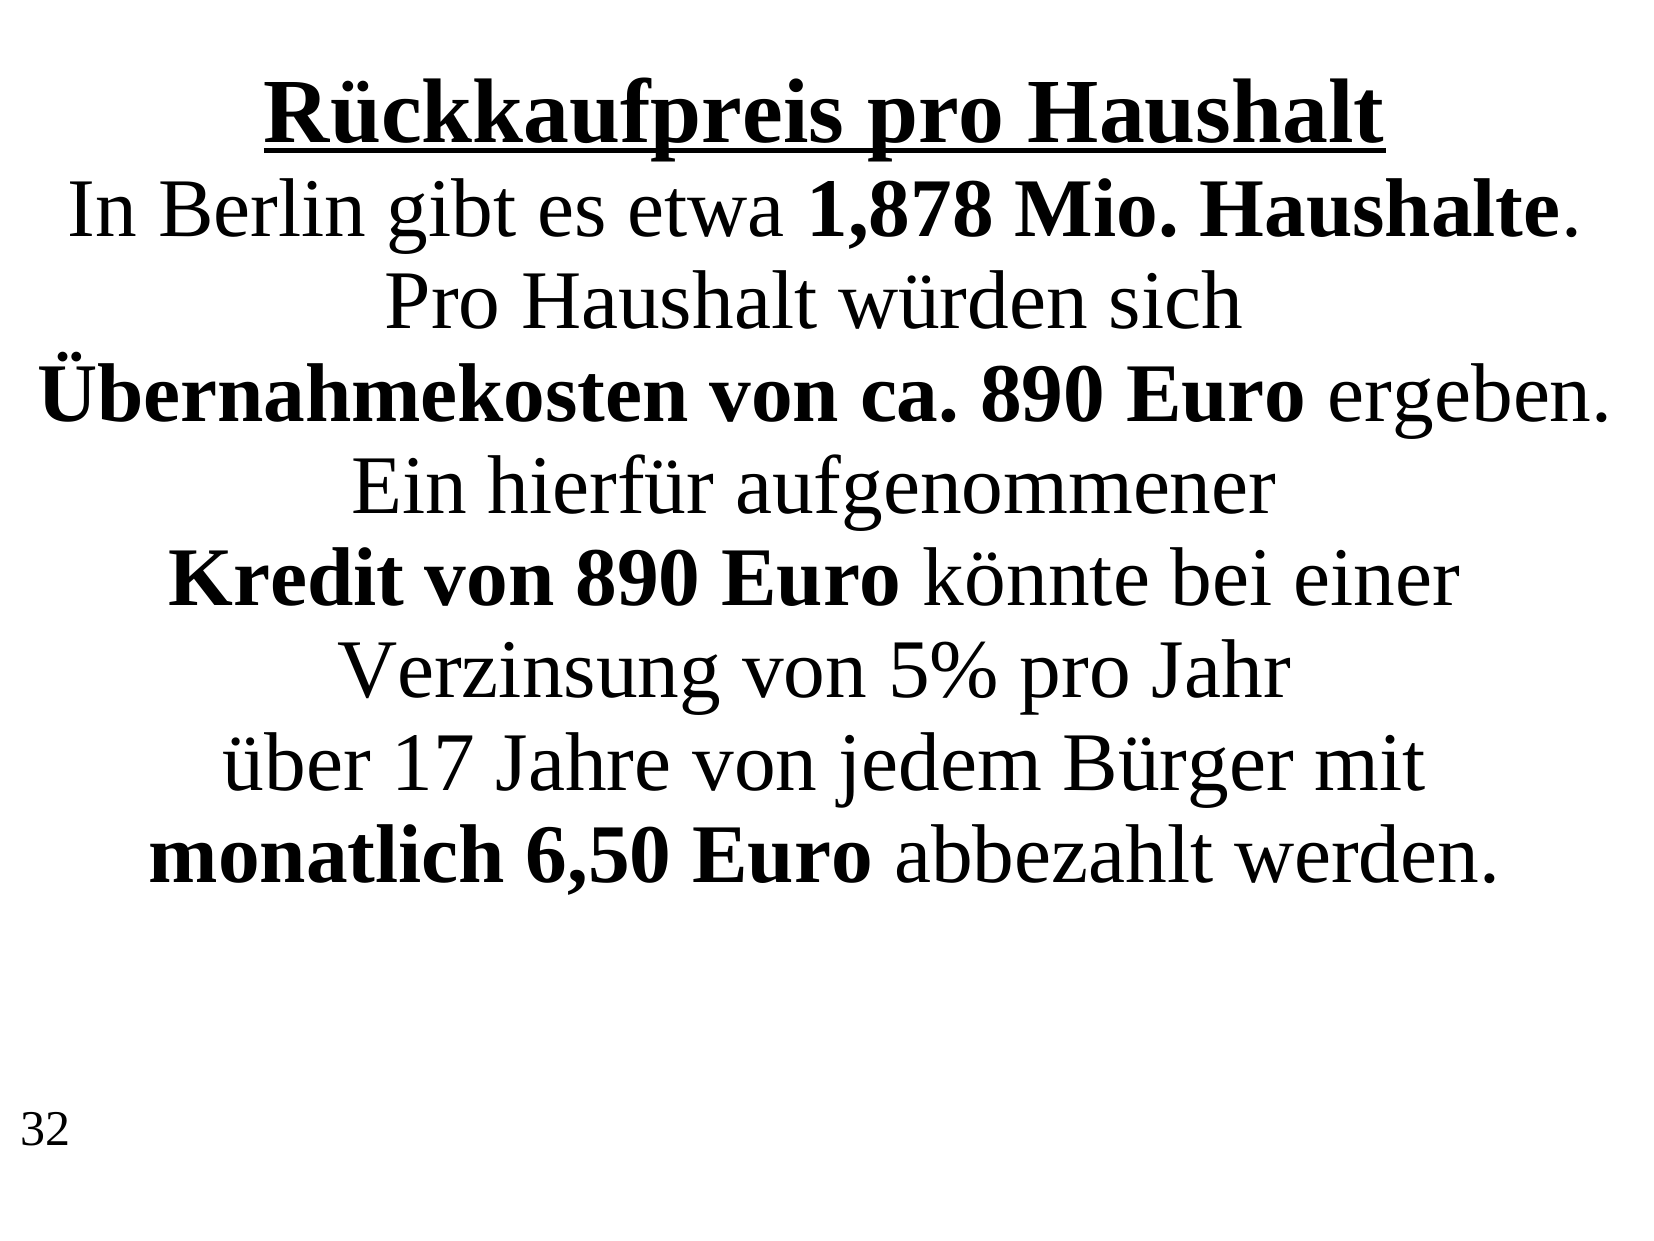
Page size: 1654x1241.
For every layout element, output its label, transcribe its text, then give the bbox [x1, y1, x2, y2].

text_box <Foliennummer> [20, 1100, 372, 1162]
text_box Rückkaufpreis pro Haushalt In Berlin gibt es etwa 1,878 Mio. Haushalte. Pro Haushalt würden sich Übernahmekosten von ca. 890 Euro ergeben. Ein hierfür aufgenommener Kredit von 890 Euro könnte bei einer Verzinsung von 5% pro Jahr über 17 Jahre von jedem Bürger mit monatlich 6,50 Euro abbezahlt werden. [37, 61, 1613, 1021]
